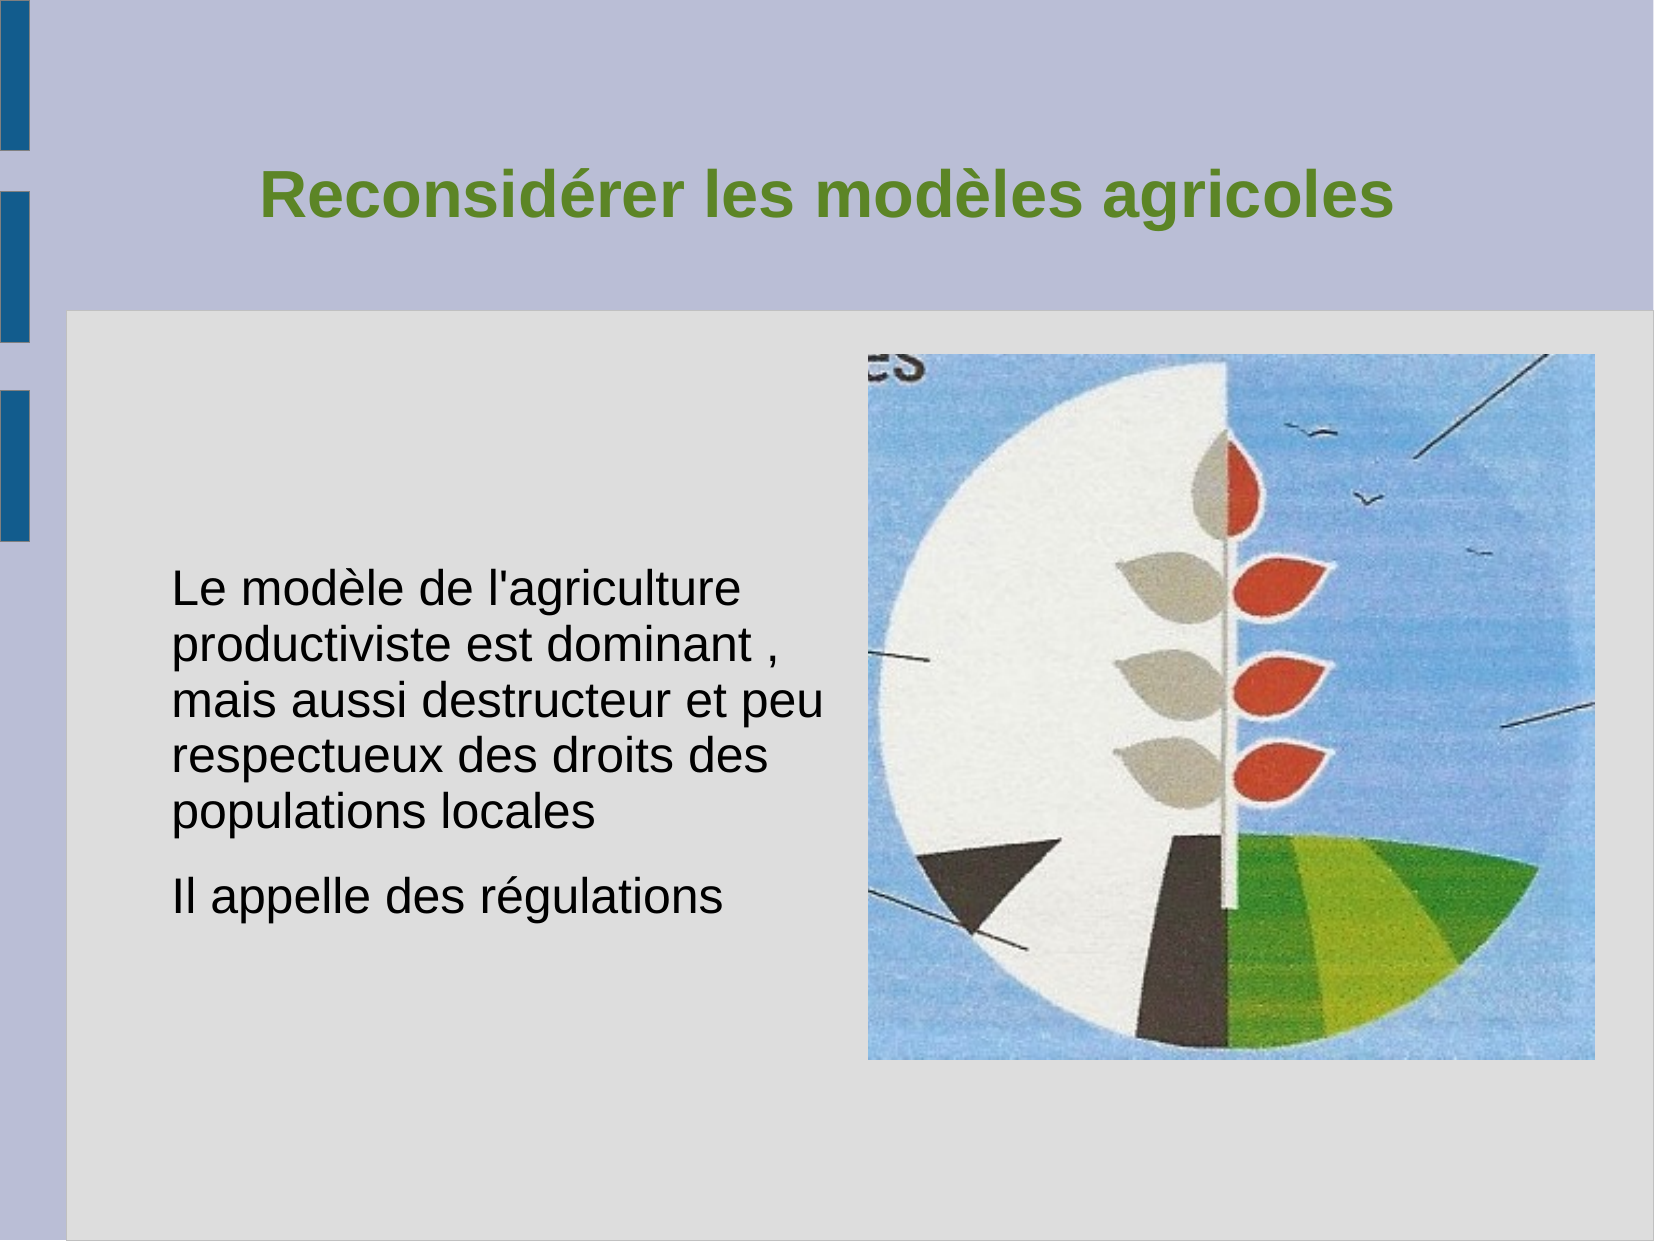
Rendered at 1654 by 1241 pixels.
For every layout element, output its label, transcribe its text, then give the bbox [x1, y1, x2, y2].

list Le modèle de l'agriculture productiviste est dominant , mais aussi destructeur et peu respectueux des droits des populations locales Il appelle des régulations [100, 389, 827, 1209]
picture [868, 354, 1595, 1060]
title Reconsidérer les modèles agricoles [121, 91, 1534, 299]
